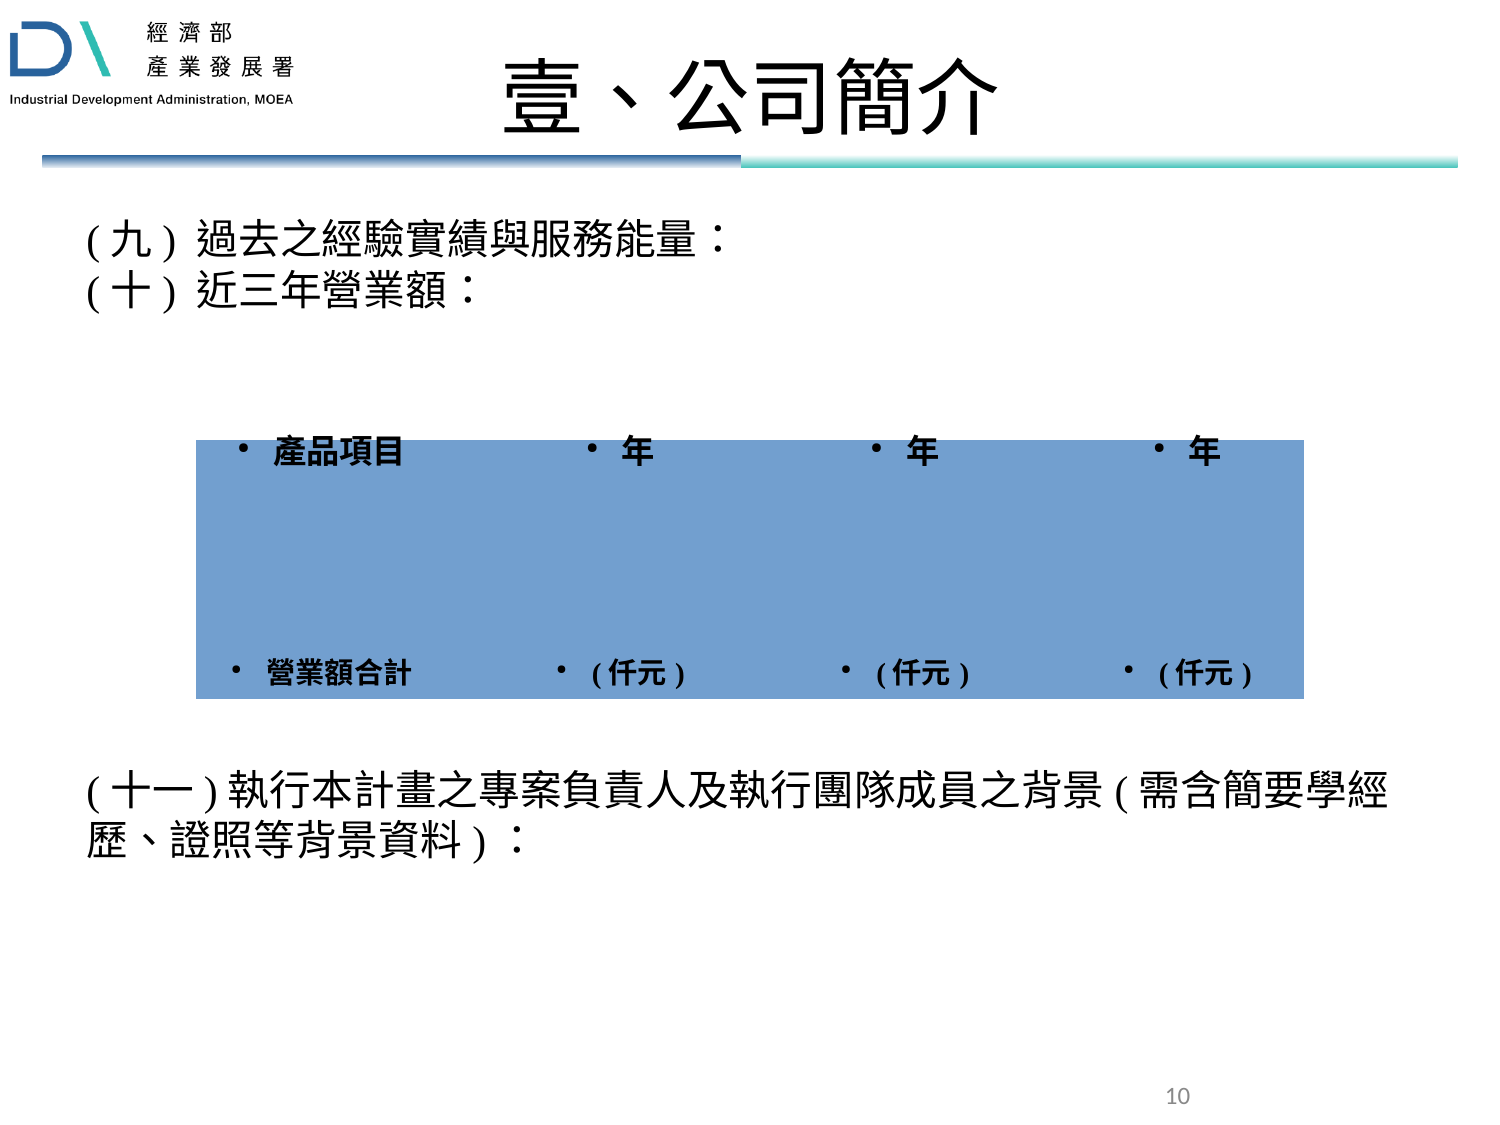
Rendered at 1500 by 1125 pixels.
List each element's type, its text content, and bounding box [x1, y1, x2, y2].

text_box 10 [1149, 1065, 1500, 1125]
text_box (九) 過去之經驗實績與服務能量： (十) 近三年營業額： (十一)執行本計畫之專案負責人及執行團隊成員之背景(需含簡要學經歷、證照等背景資料)： [72, 206, 1406, 871]
table_cell [448, 480, 739, 540]
table_cell [1016, 480, 1304, 540]
table_cell [1016, 540, 1304, 600]
table_header 年 [448, 440, 739, 480]
table_cell [196, 600, 448, 660]
table_cell (仟元) [448, 660, 739, 699]
table_cell (仟元) [1016, 660, 1304, 699]
title 壹、公司簡介 [75, 19, 1426, 171]
table_cell [1016, 600, 1304, 660]
table_cell [739, 540, 1016, 600]
table_cell 營業額合計 [196, 660, 448, 699]
table_cell (仟元) [739, 660, 1016, 699]
table_cell [739, 600, 1016, 660]
table_cell [448, 600, 739, 660]
table_cell [739, 480, 1016, 540]
table_cell [196, 480, 448, 540]
table_header 產品項目 [196, 440, 448, 480]
table_header 年 [1016, 440, 1304, 480]
table_cell [196, 540, 448, 600]
table_cell [448, 540, 739, 600]
table_header 年 [739, 440, 1016, 480]
